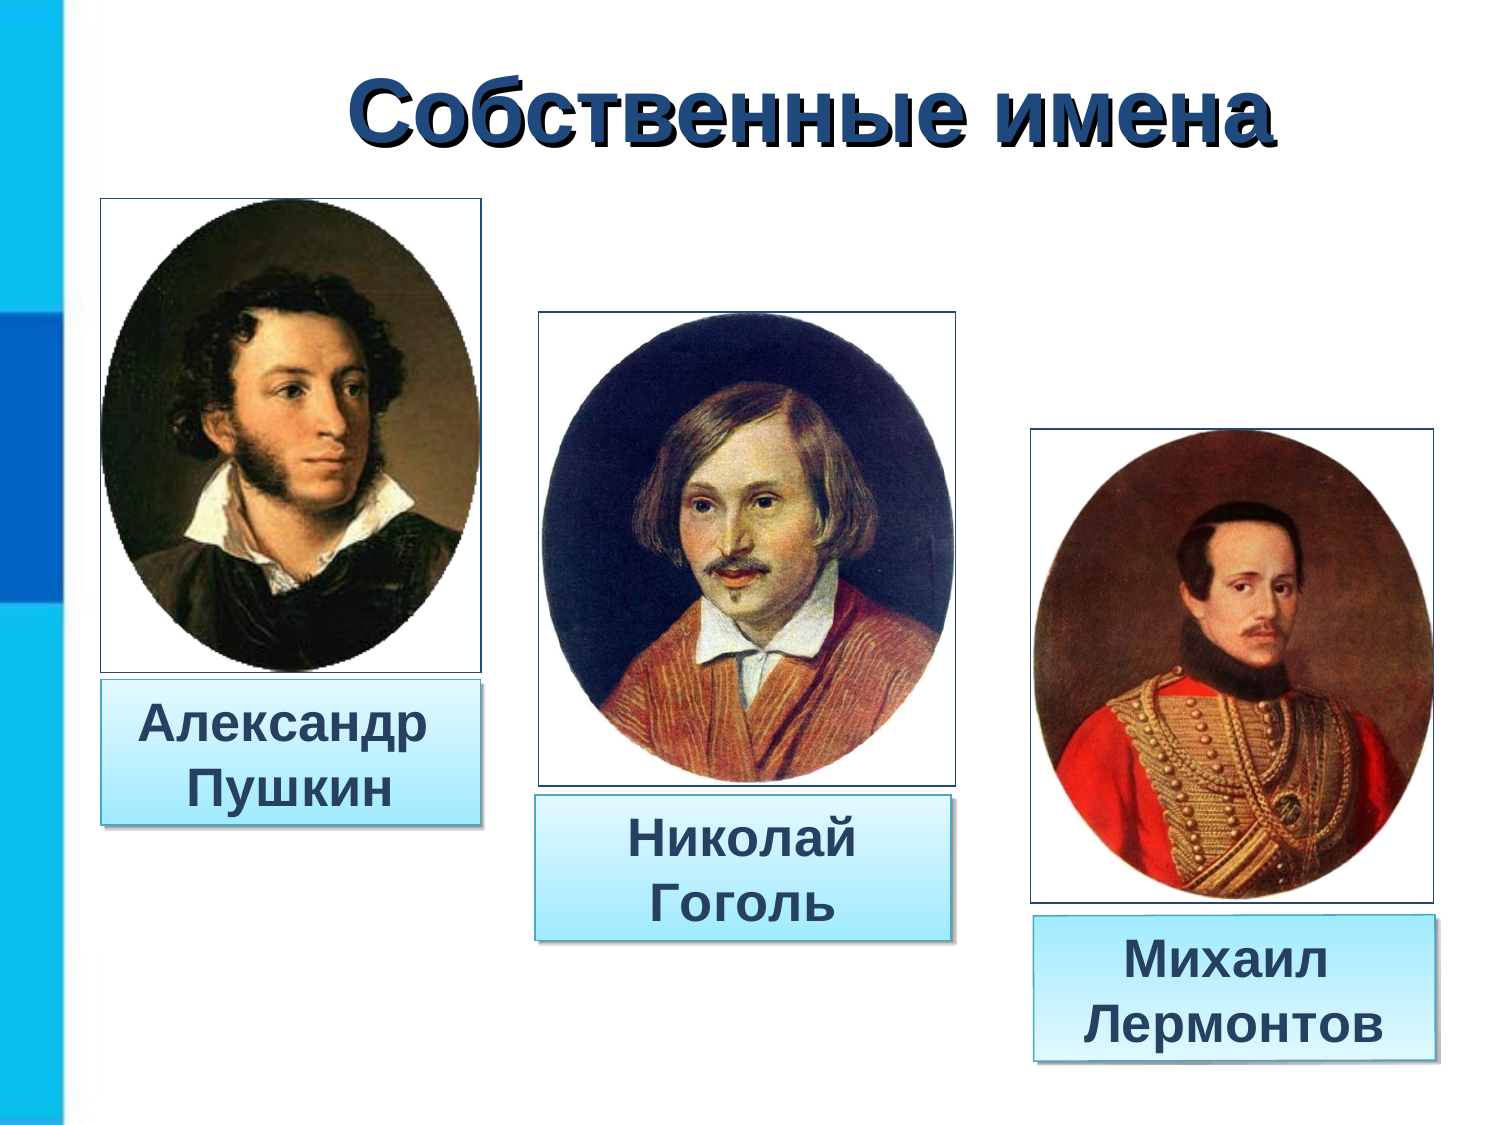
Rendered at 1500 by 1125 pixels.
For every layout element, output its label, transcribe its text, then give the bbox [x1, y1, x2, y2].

text_box Александр Пушкин [100, 679, 481, 826]
text_box Михаил Лермонтов [1033, 914, 1436, 1062]
title Собственные имена [171, 0, 1450, 213]
text_box Николай Гоголь [534, 795, 951, 941]
picture [101, 199, 481, 672]
picture [0, 0, 1500, 1125]
